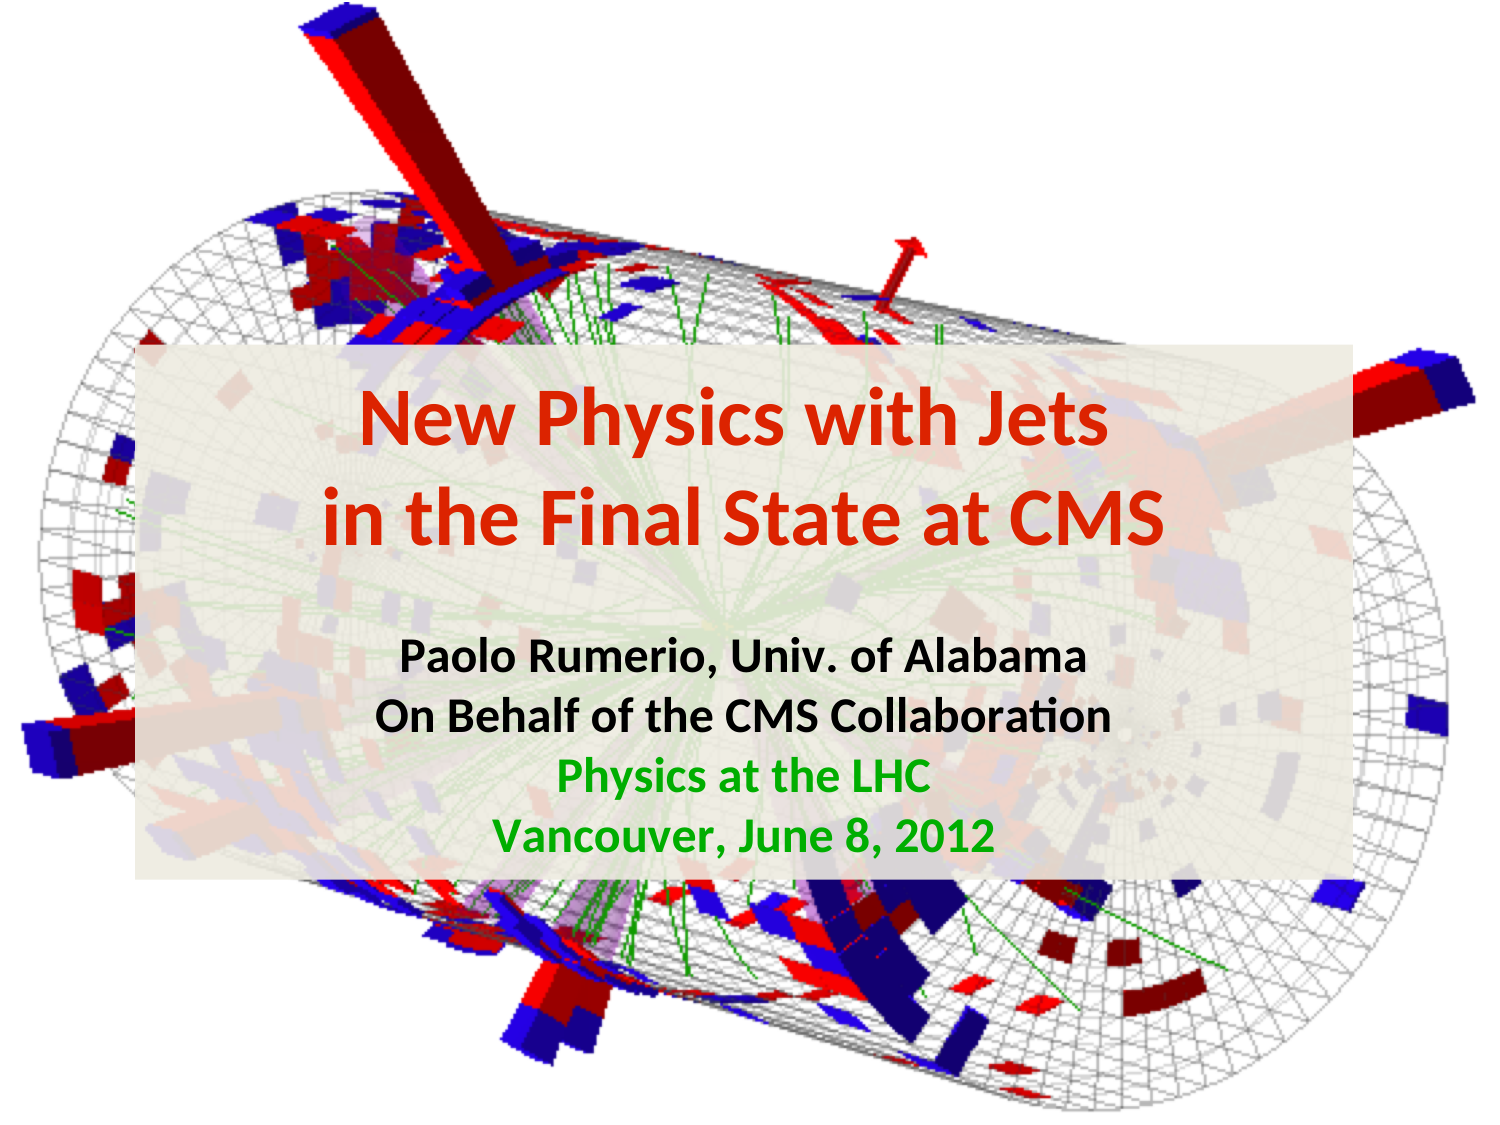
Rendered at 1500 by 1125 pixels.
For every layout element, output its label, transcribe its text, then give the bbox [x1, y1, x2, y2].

picture [2, 2, 1500, 1123]
text_box New Physics with Jets in the Final State at CMS Paolo Rumerio, Univ. of Alabama On Behalf of the CMS Collaboration Physics at the LHC Vancouver, June 8, 2012 [135, 344, 1353, 880]
